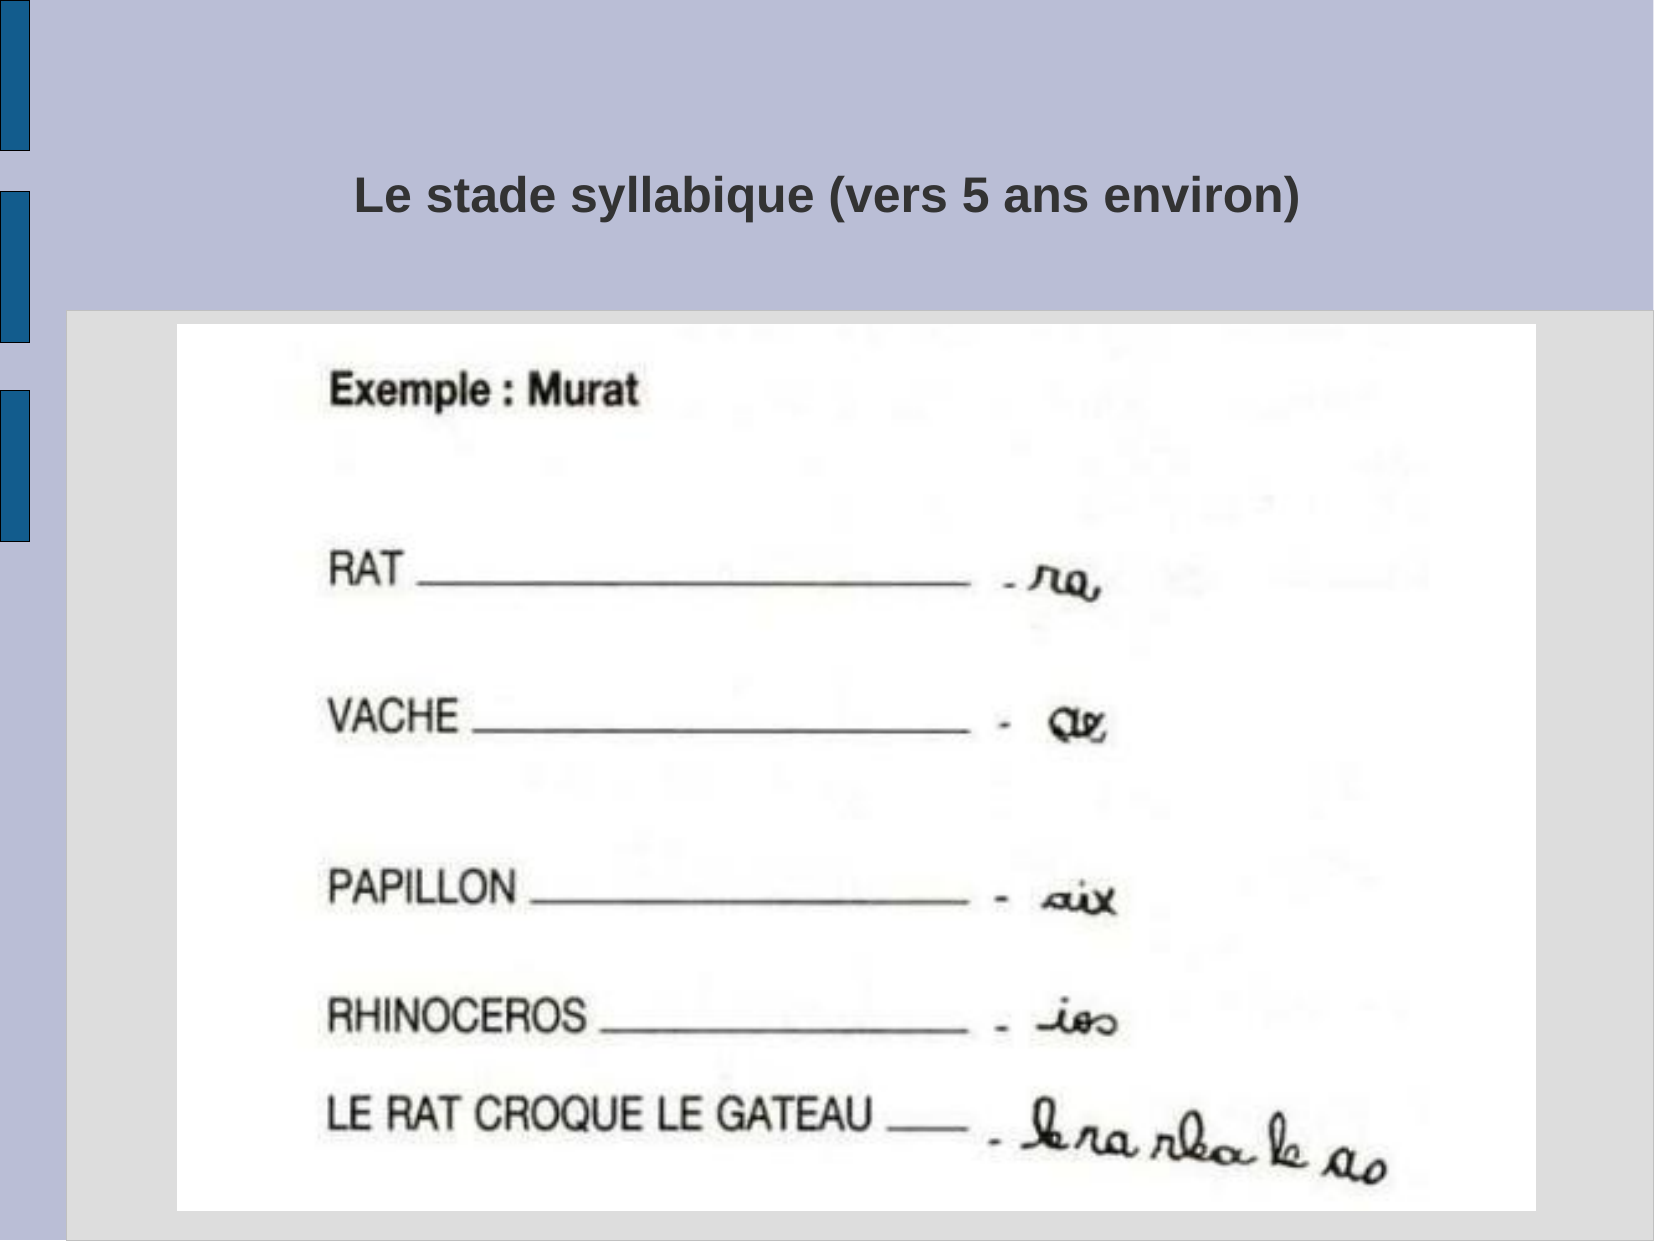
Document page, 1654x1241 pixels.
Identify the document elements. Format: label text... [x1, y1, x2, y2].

picture [177, 324, 1536, 1211]
title Le stade syllabique (vers 5 ans environ) [121, 91, 1534, 299]
